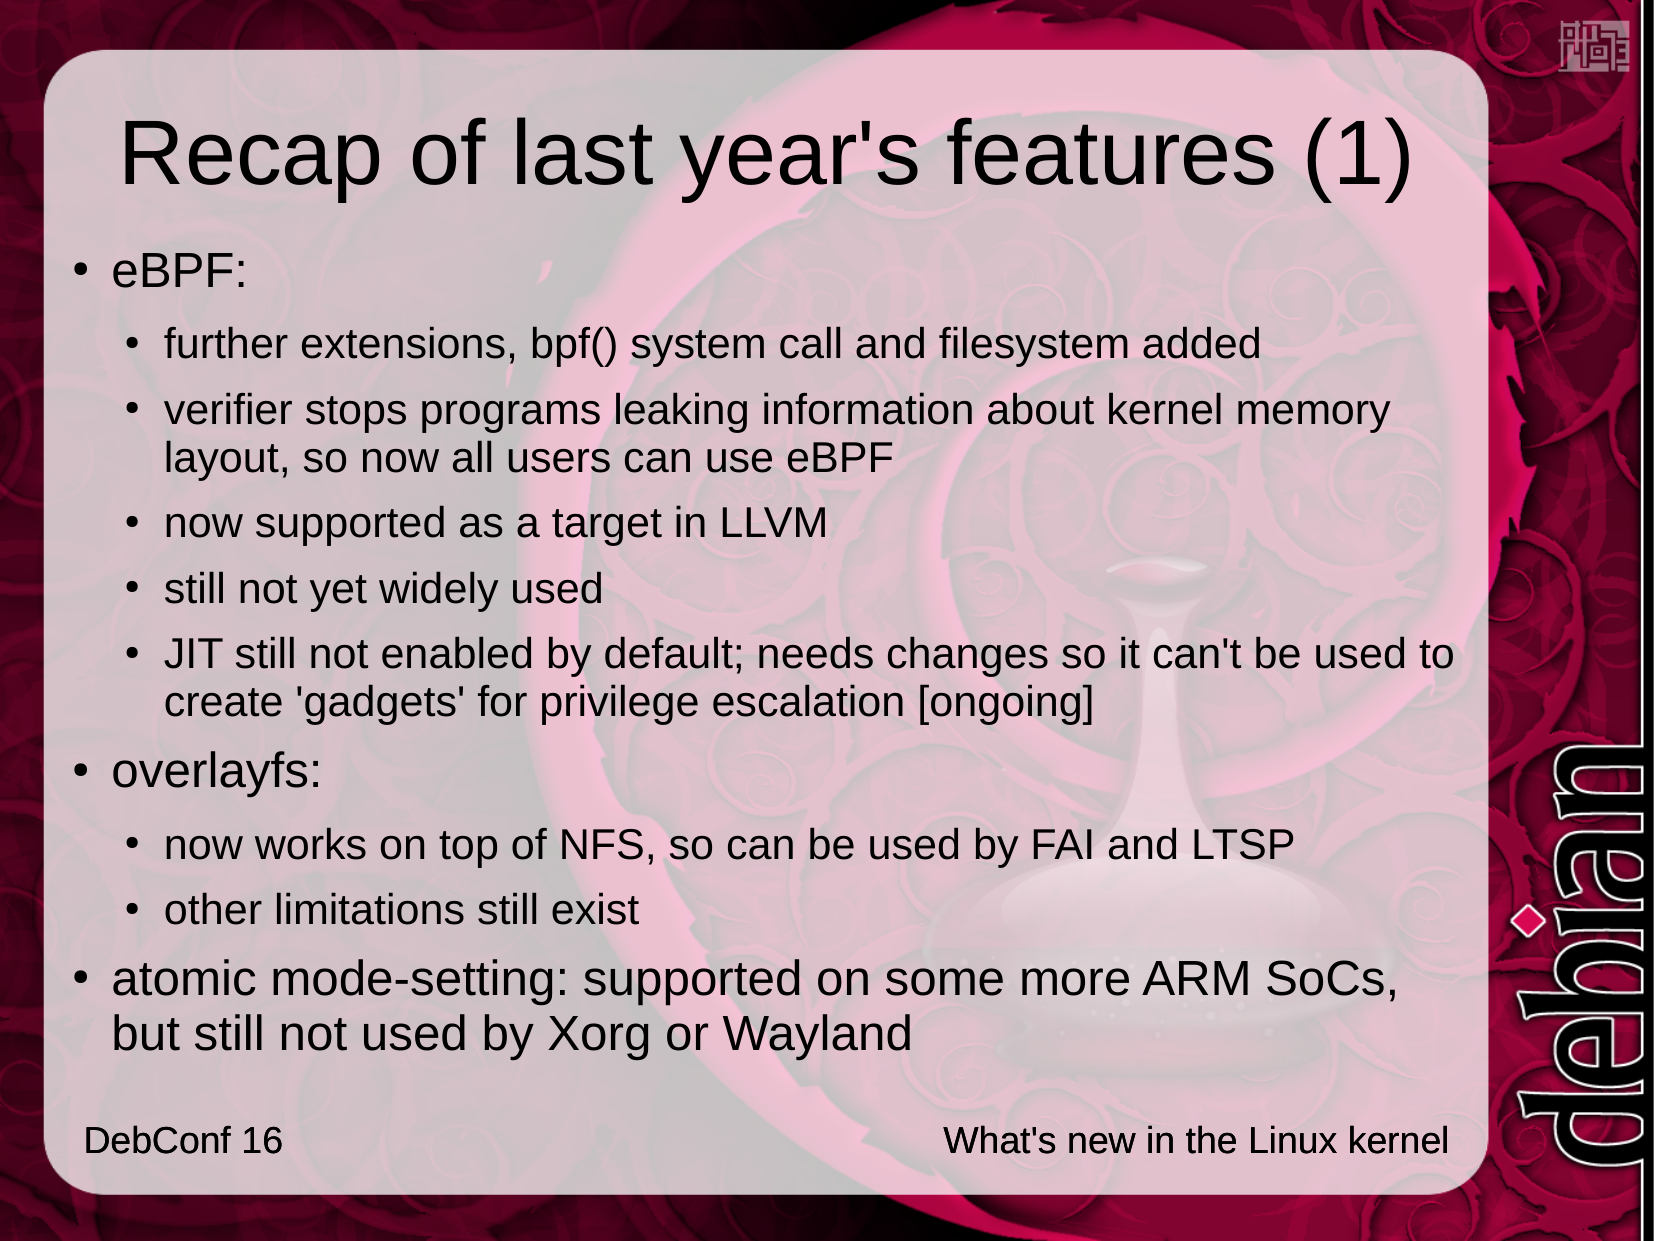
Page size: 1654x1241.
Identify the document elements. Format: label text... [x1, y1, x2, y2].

picture [0, 0, 1654, 1241]
text_box DebConf 16 [68, 1112, 746, 1170]
text_box What's new in the Linux kernel [770, 1112, 1465, 1170]
title Recap of last year's features (1) [59, 49, 1477, 242]
list eBPF: further extensions, bpf() system call and filesystem added verifier stops programs leaking information about kernel memory layout, so now all users can use eBPF now supported as a target in LLVM still not yet widely used JIT still not enabled by default; needs changes so it can't be used to create 'gadgets' for privilege escalation [ongoing] overlayfs: now works on top of NFS, so can be used by FAI and LTSP other limitations still exist atomic mode-setting: supported on some more ARM SoCs, but still not used by Xorg or Wayland [59, 242, 1477, 1062]
